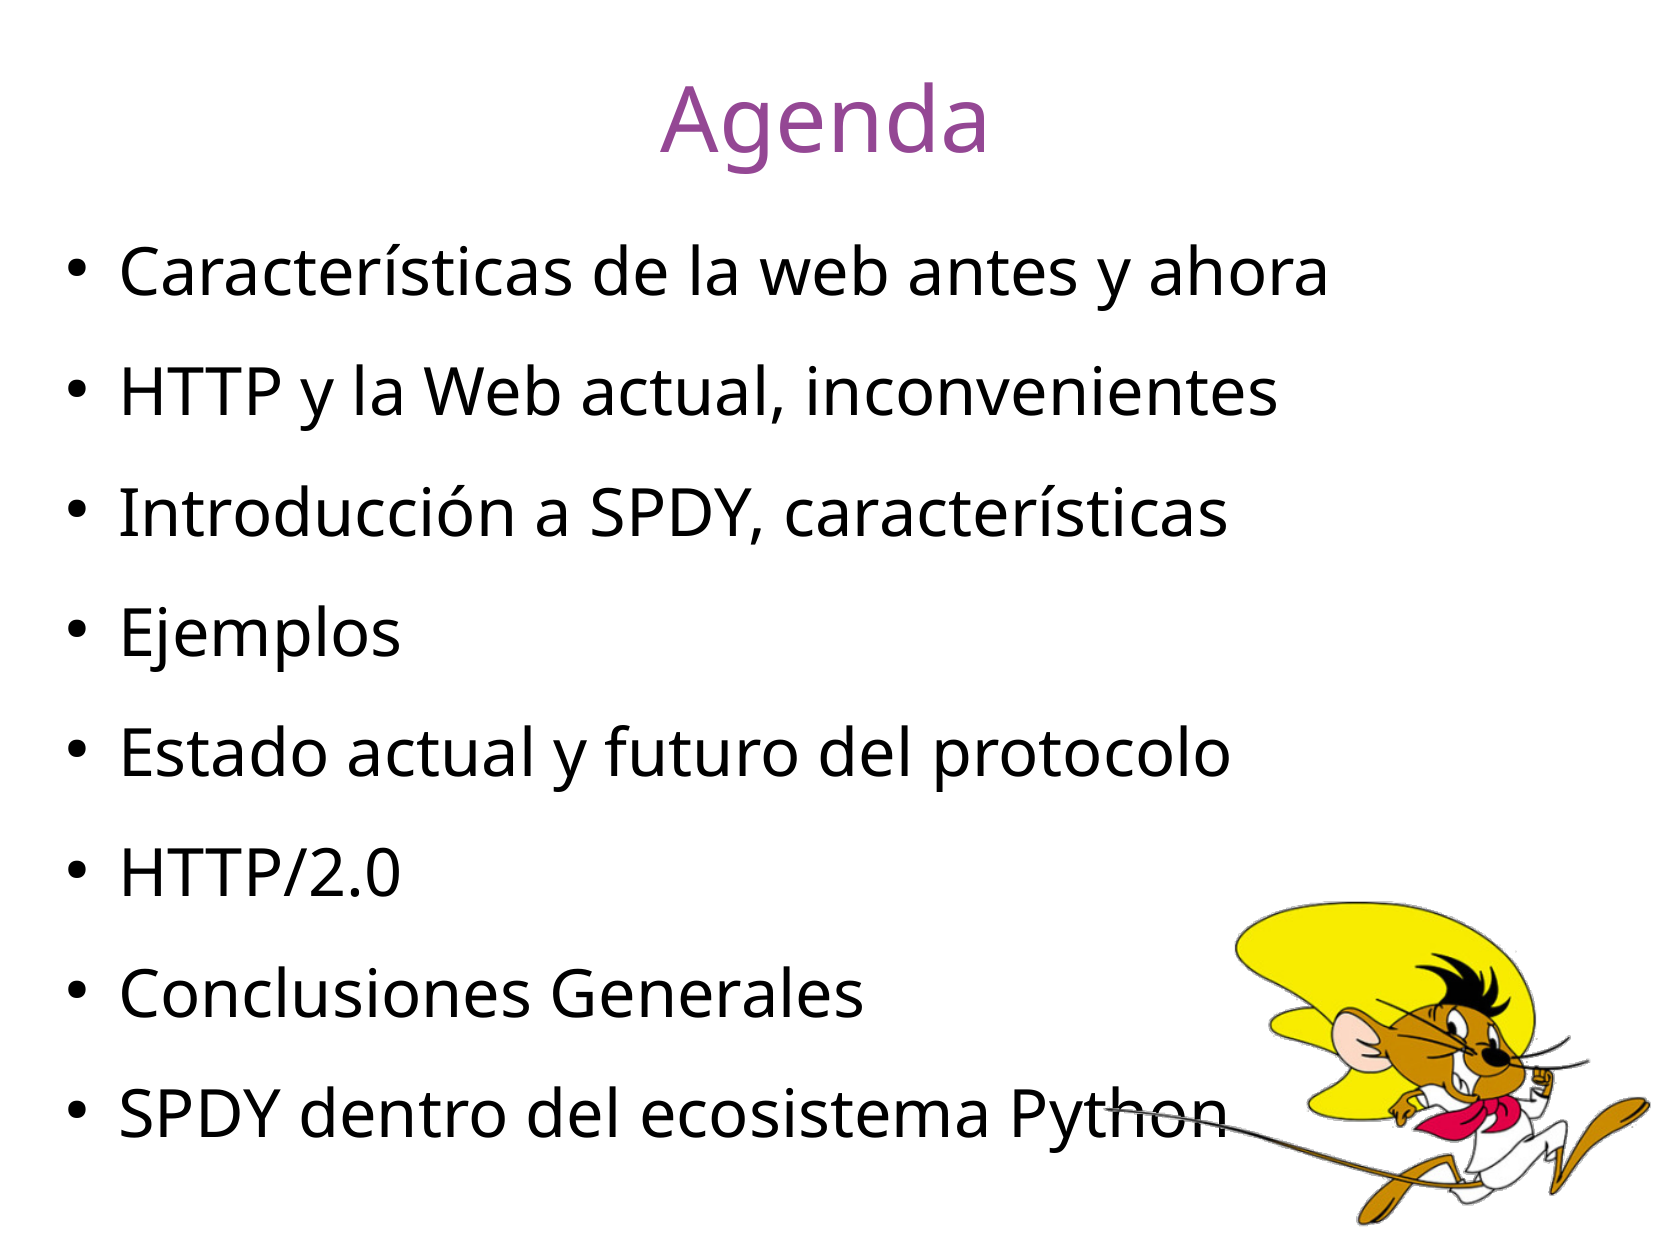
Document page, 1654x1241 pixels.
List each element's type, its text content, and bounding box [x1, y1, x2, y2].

title Agenda [82, 13, 1571, 222]
picture [1100, 897, 1654, 1231]
list Características de la web antes y ahora HTTP y la Web actual, inconvenientes Introducción a SPDY, características Ejemplos Estado actual y futuro del protocolo HTTP/2.0 Conclusiones Generales SPDY dentro del ecosistema Python [47, 224, 1630, 1217]
